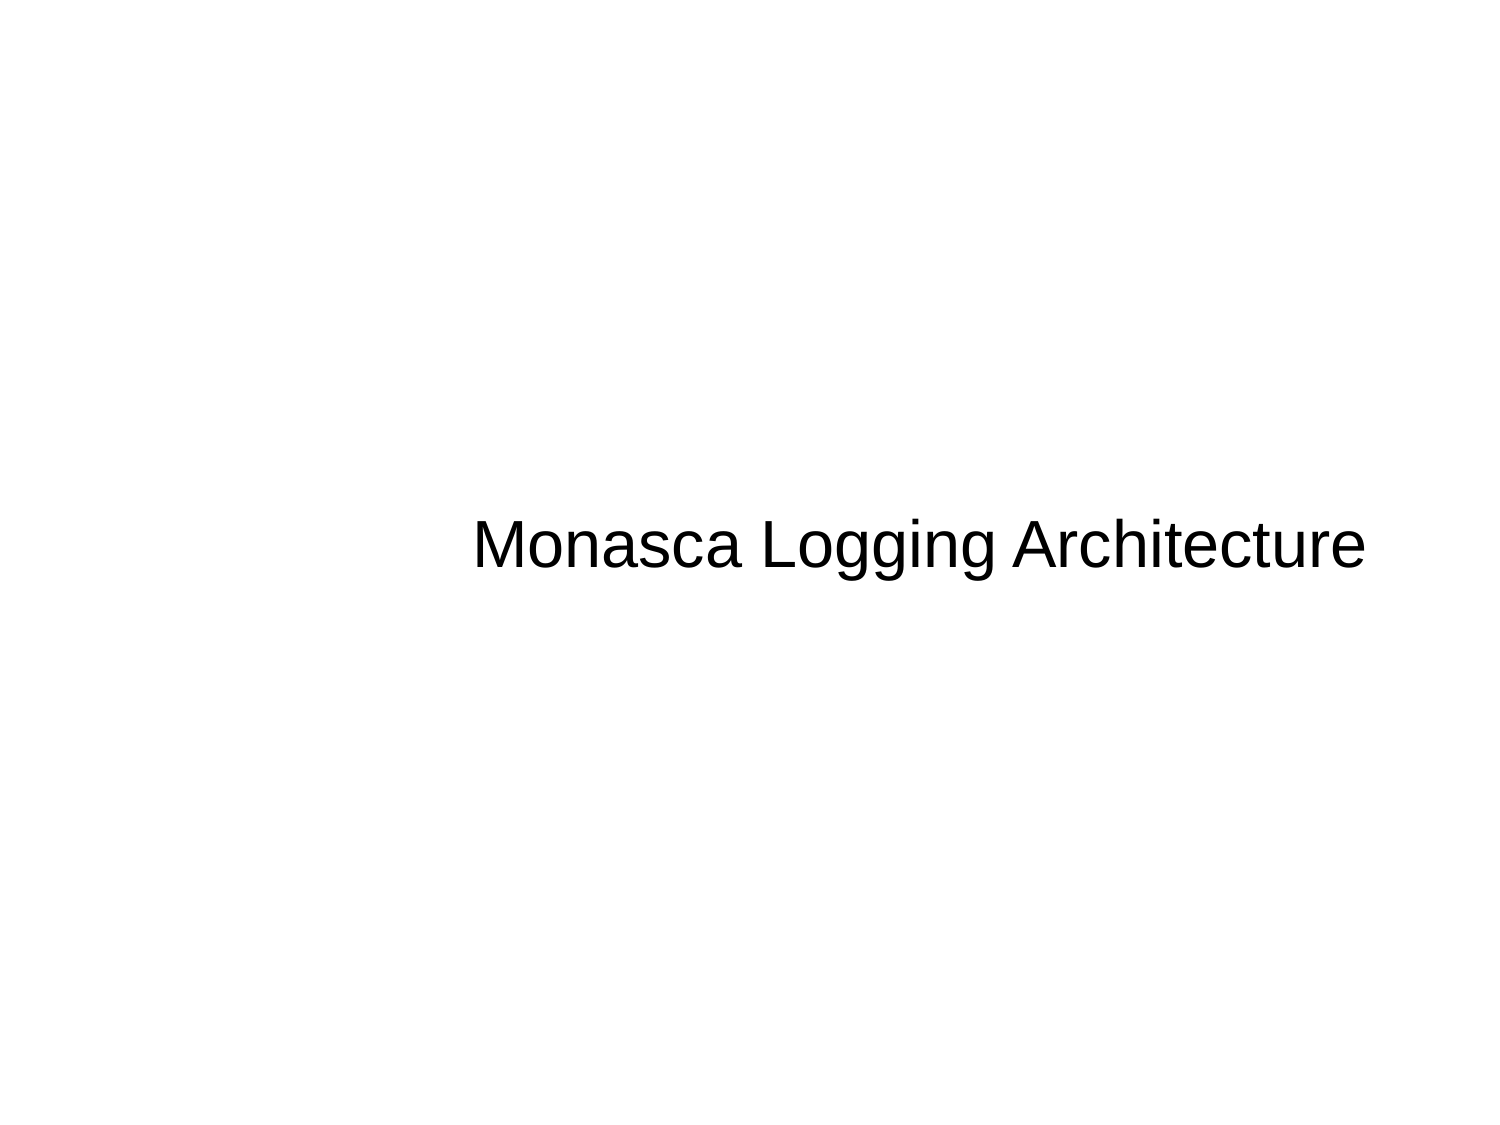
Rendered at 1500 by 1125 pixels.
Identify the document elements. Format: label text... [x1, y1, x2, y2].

title Monasca Logging Architecture [135, 450, 1369, 638]
